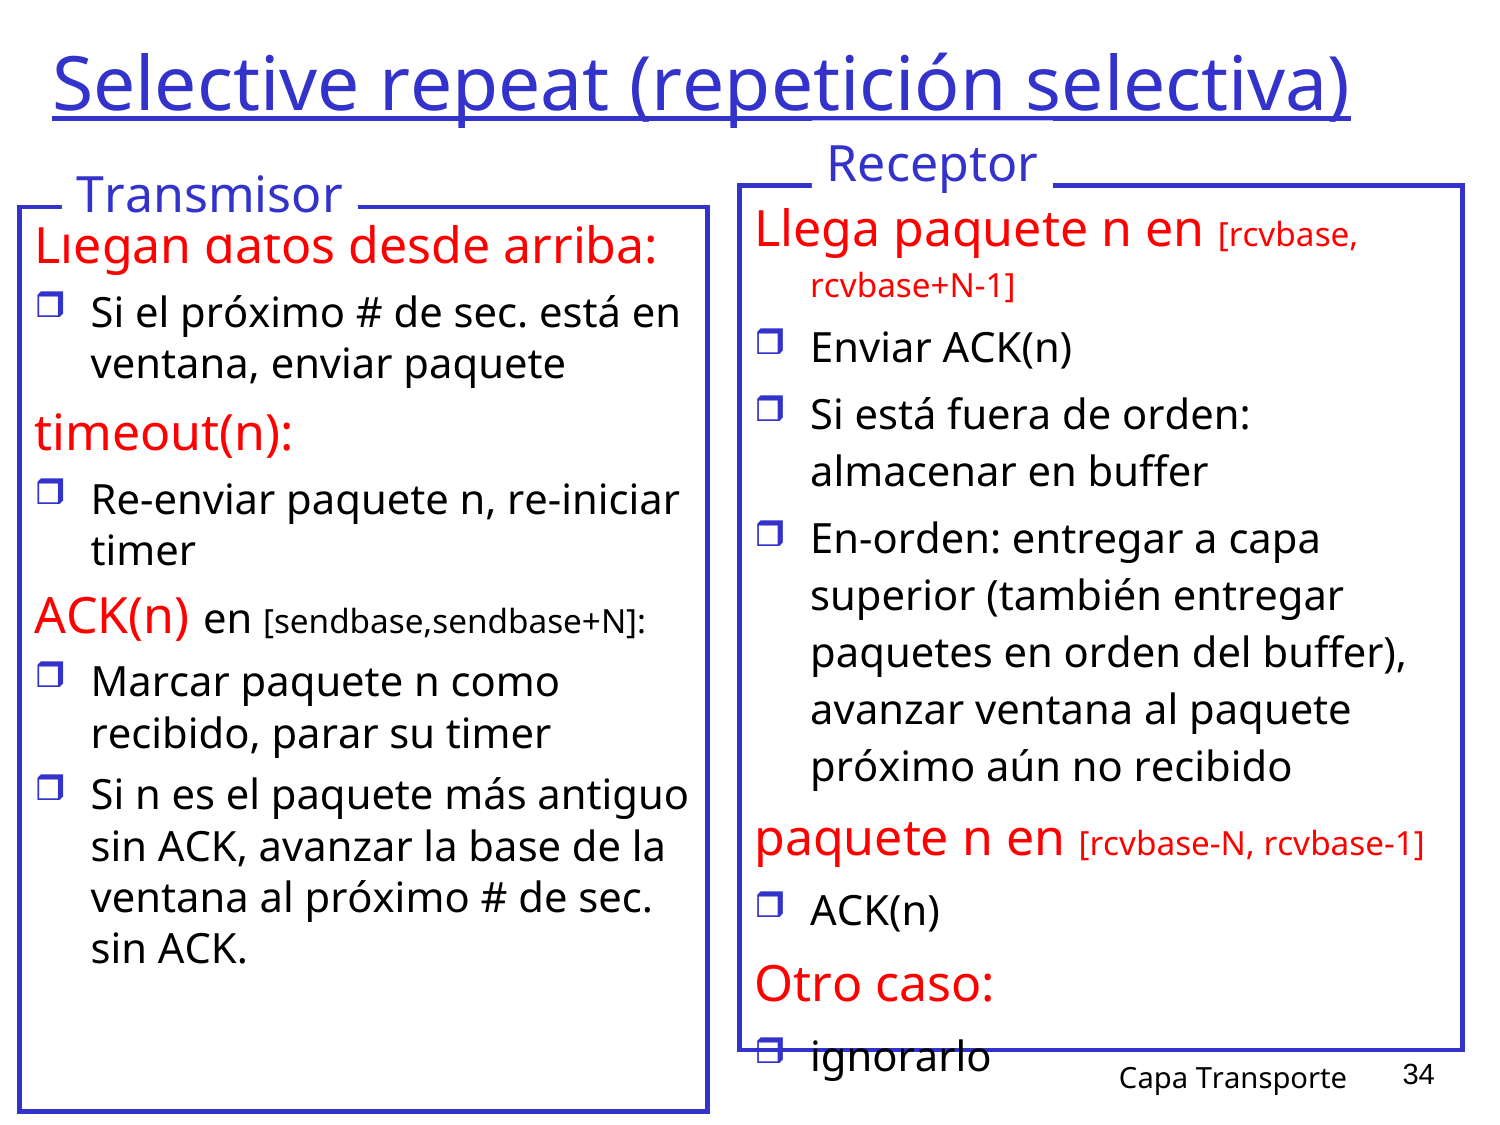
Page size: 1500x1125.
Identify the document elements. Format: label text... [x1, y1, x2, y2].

title Selective repeat (repetición selectiva)‏ [37, 11, 1500, 150]
text_box Receptor [811, 120, 1053, 205]
text_box Llega paquete n en [rcvbase, rcvbase+N-1] Enviar ACK(n)‏ Si está fuera de orden: almacenar en buffer En-orden: entregar a capa superior (también entregar paquetes en orden del buffer), avanzar ventana al paquete próximo aún no recibido paquete n en [rcvbase-N, rcvbase-1] ACK(n)‏ Otro caso: ignorarlo [739, 185, 1463, 1051]
list Llegan datos desde arriba: Si el próximo # de sec. está en ventana, enviar paquete timeout(n): Re-enviar paquete n, re-iniciar timer ACK(n) en [sendbase,sendbase+N]: Marcar paquete n como recibido, parar su timer Si n es el paquete más antiguo sin ACK, avanzar la base de la ventana al próximo # de sec. sin ACK. [19, 206, 708, 1112]
text_box Transmisor [61, 150, 358, 235]
